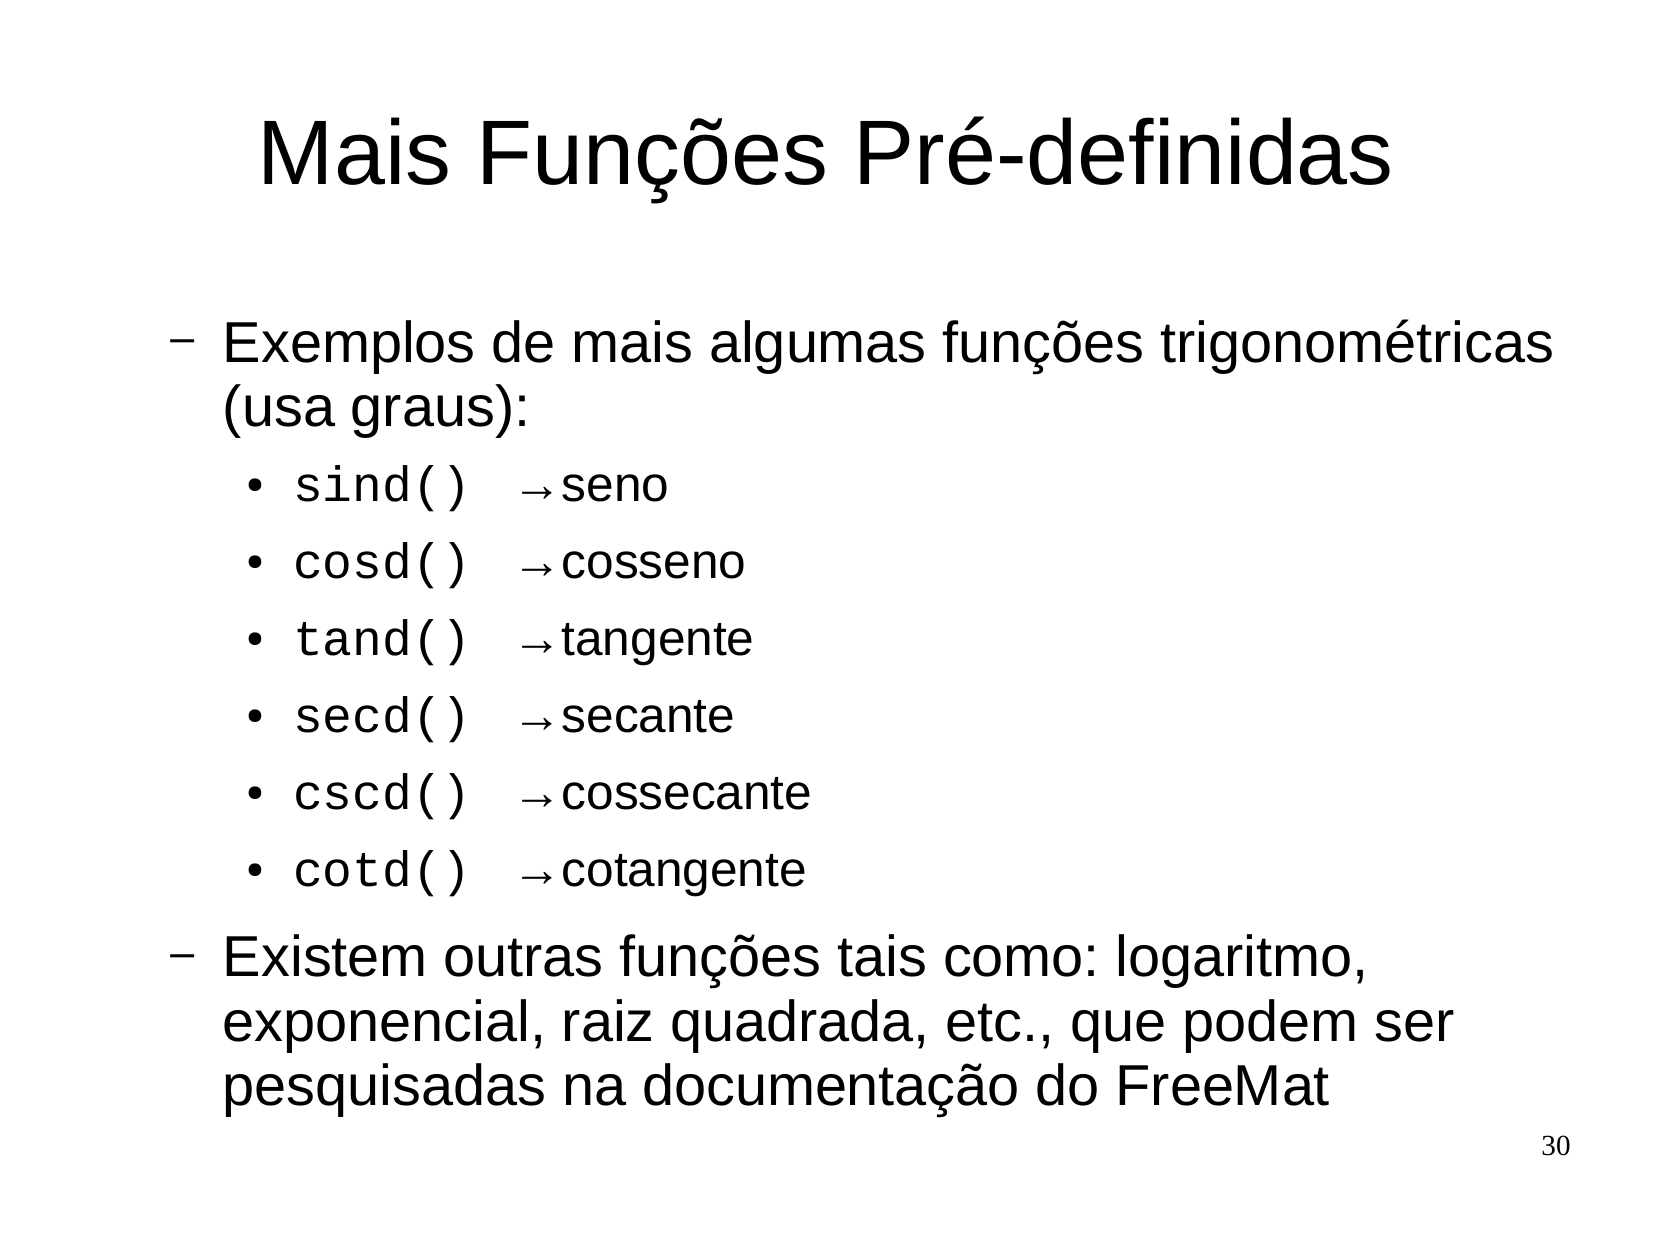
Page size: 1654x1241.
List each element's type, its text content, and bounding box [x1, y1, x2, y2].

list Exemplos de mais algumas funções trigonométricas (usa graus): sind() →seno cosd() →cosseno tand() →tangente secd() →secante cscd() →cossecante cotd() →cotangente Existem outras funções tais como: logaritmo, exponencial, raiz quadrada, etc., que podem ser pesquisadas na documentação do FreeMat [82, 212, 1571, 1123]
title Mais Funções Pré-definidas [82, 49, 1571, 212]
